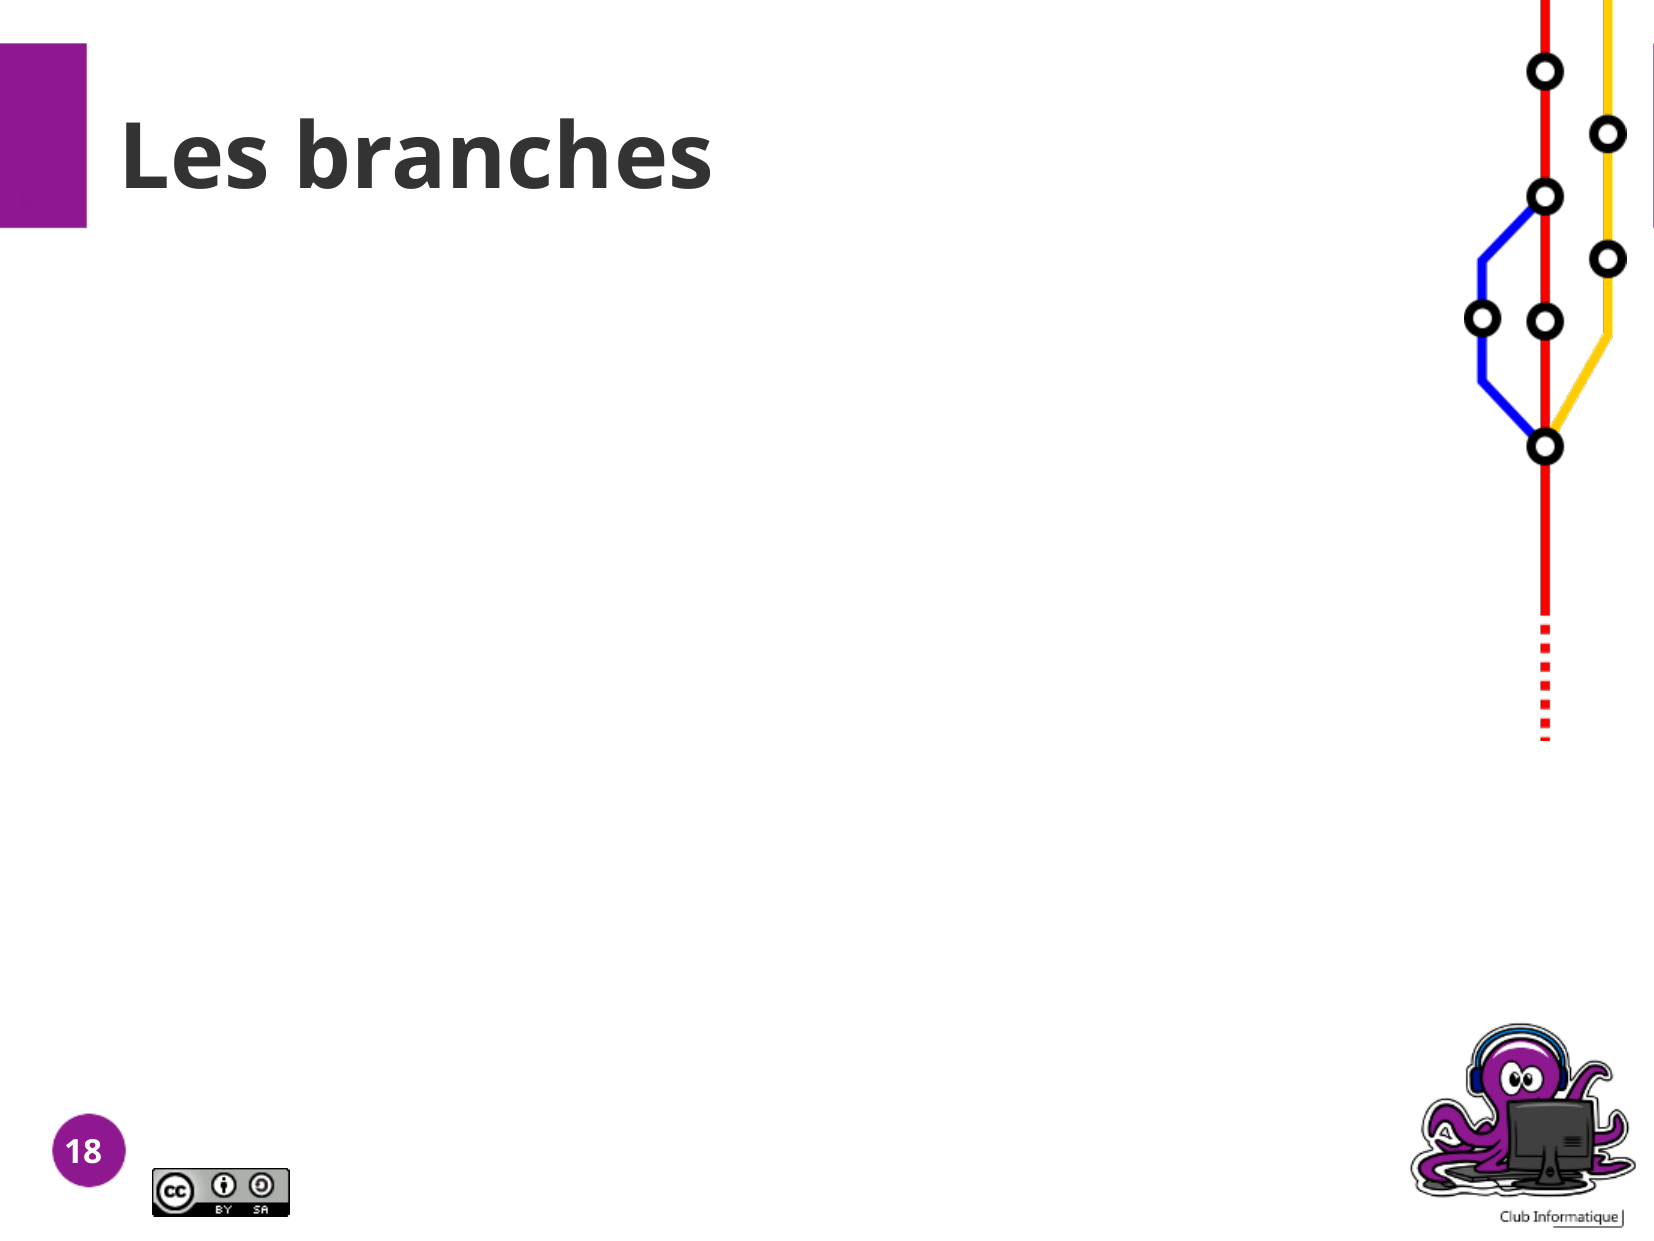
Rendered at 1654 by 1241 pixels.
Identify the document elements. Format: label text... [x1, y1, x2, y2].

picture [0, 0, 1654, 1241]
title Les branches [118, 49, 1571, 257]
